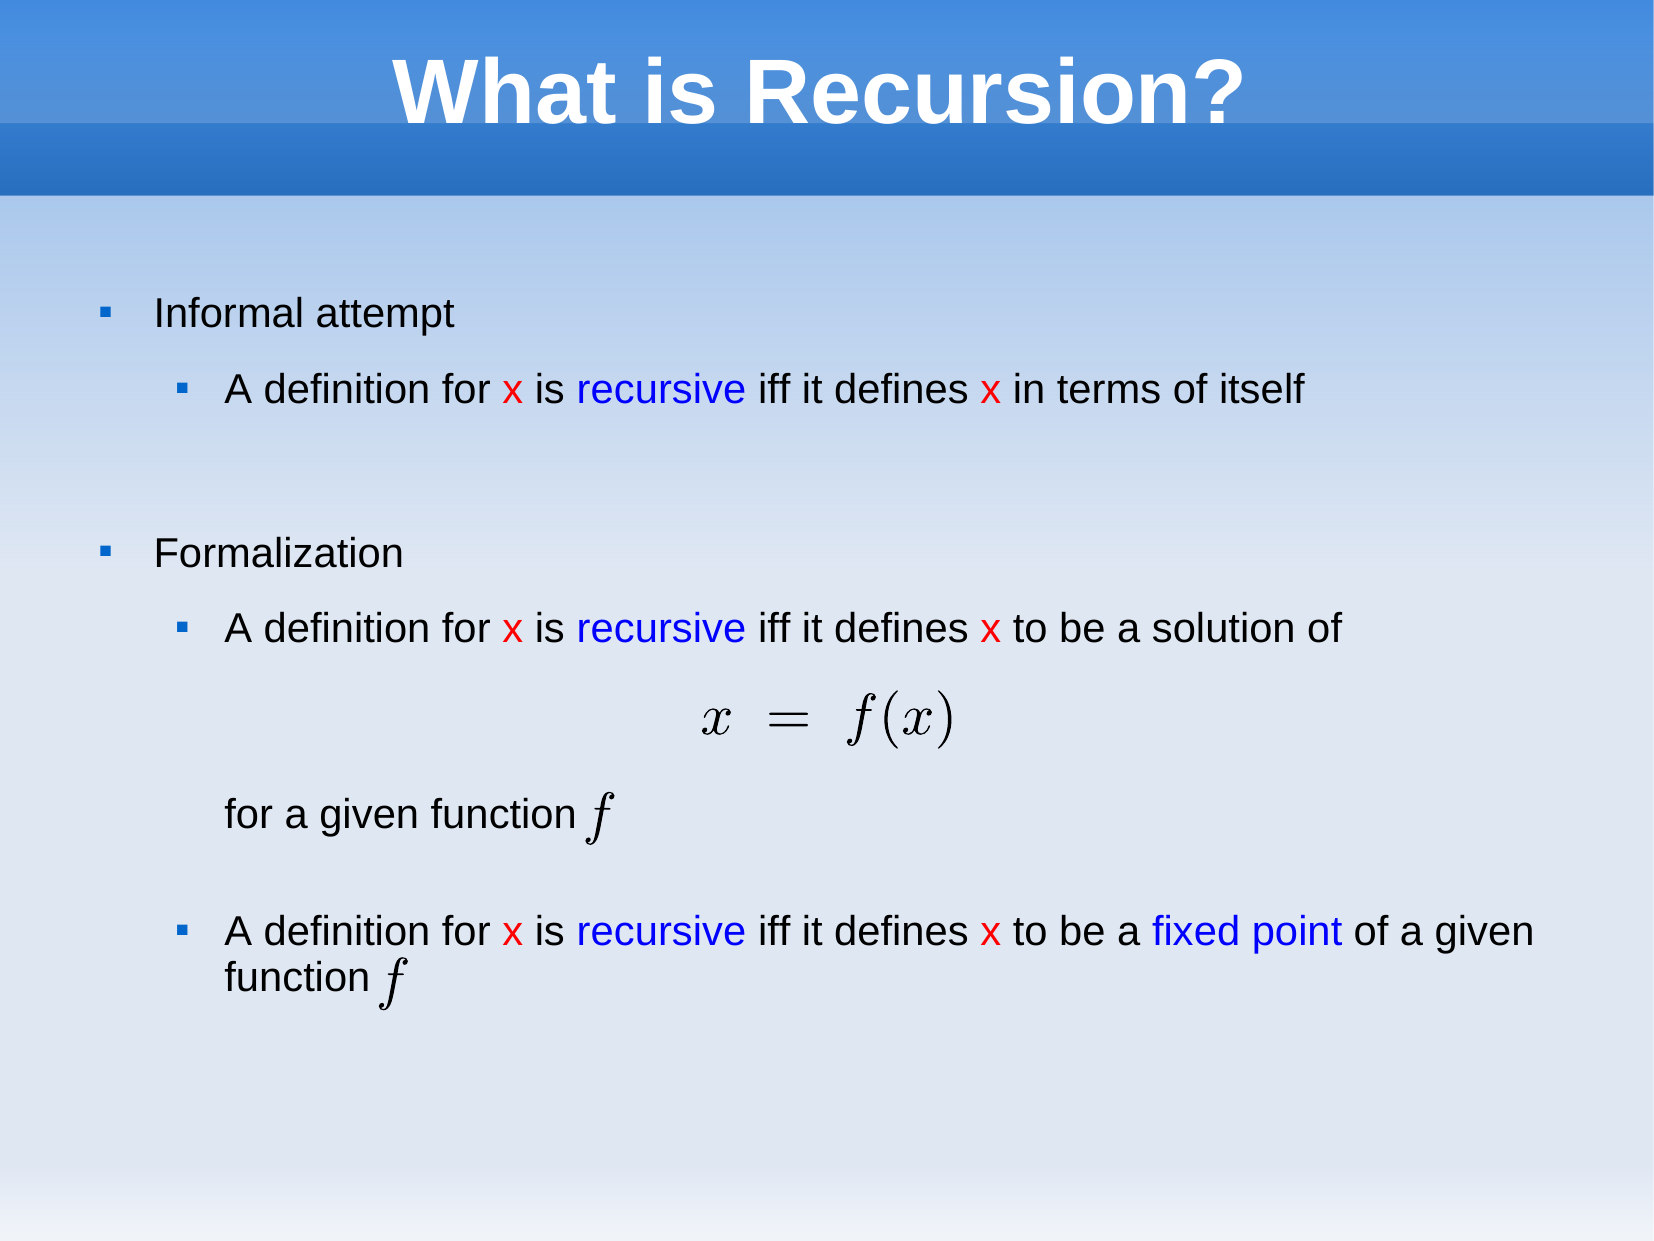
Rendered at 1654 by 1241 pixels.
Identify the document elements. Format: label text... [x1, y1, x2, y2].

picture [0, 0, 1654, 1241]
title What is Recursion? [76, 0, 1565, 188]
list Informal attempt A definition for x is recursive iff it defines x in terms of itself Formalization A definition for x is recursive iff it defines x to be a solution of for a given function A definition for x is recursive iff it defines x to be a fixed point of a given function [82, 290, 1571, 1109]
